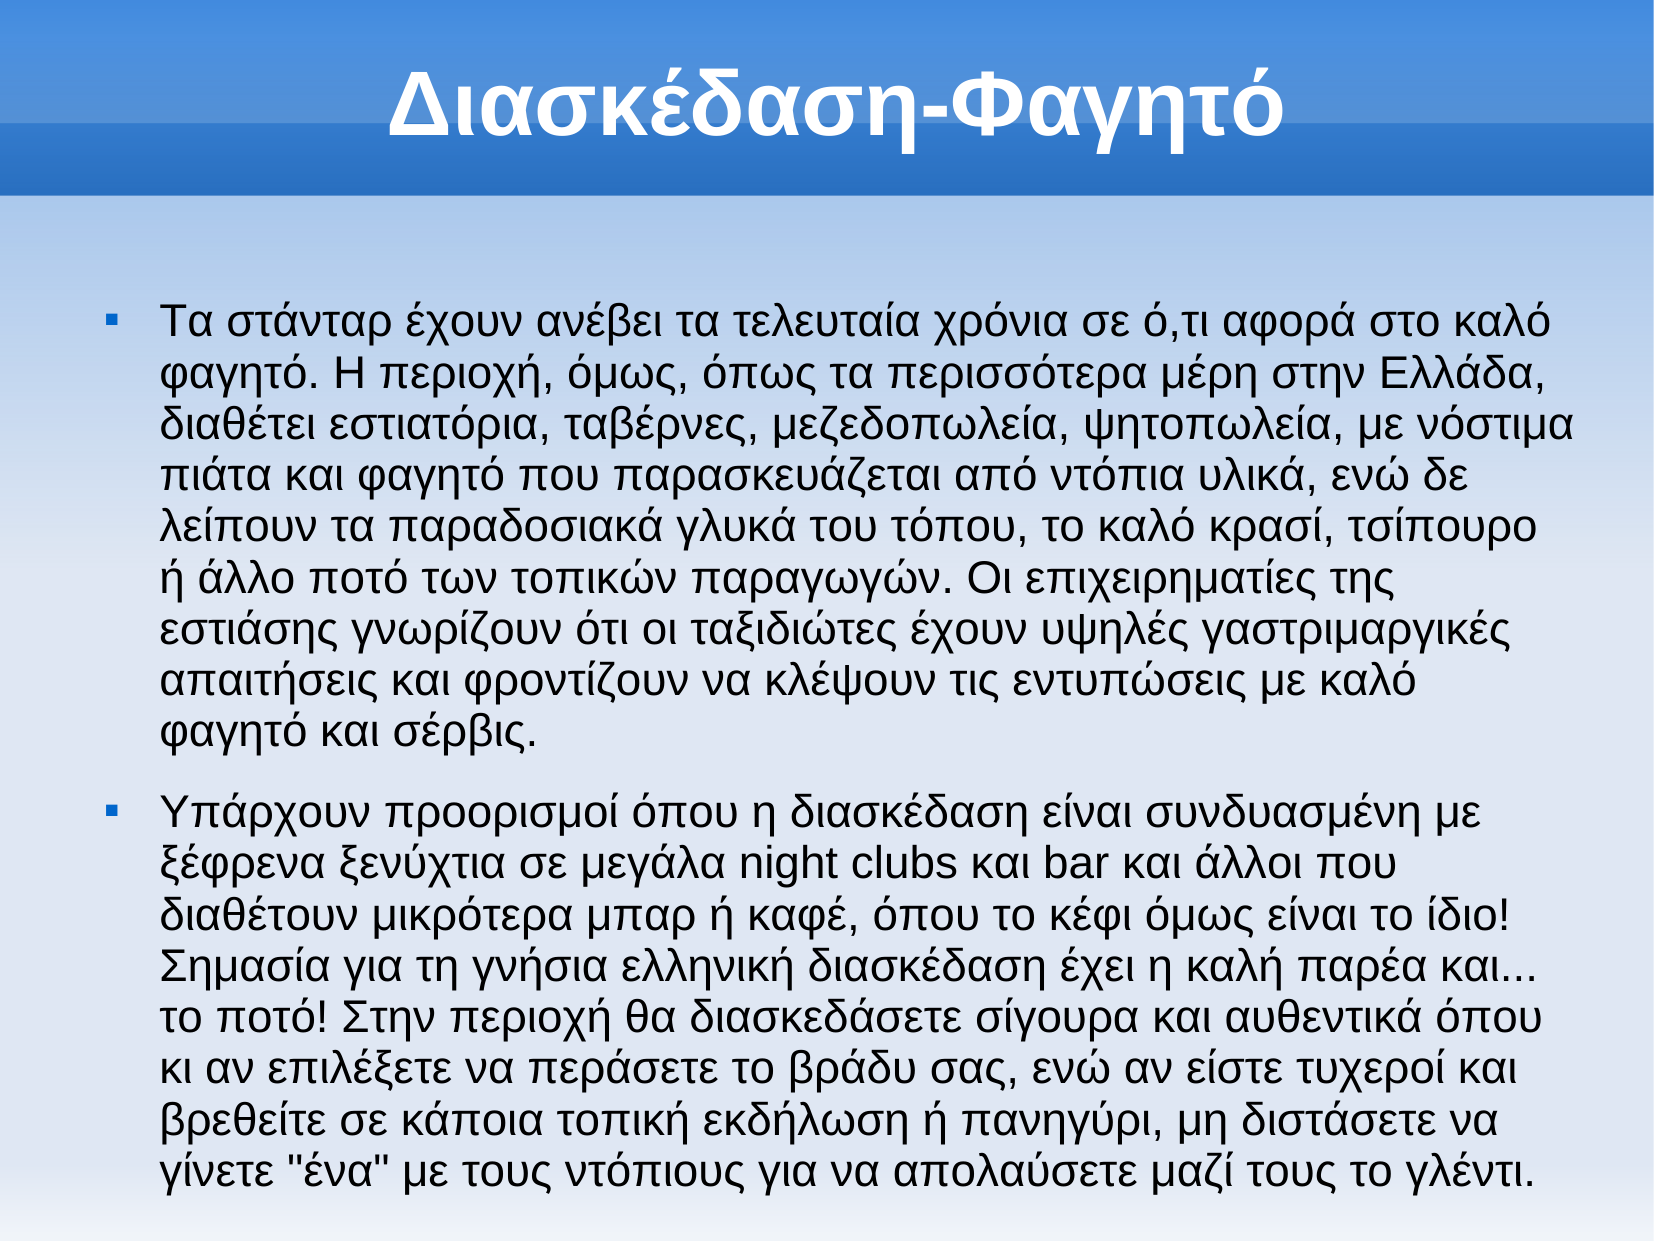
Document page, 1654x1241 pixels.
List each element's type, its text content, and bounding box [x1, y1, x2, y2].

title Διασκέδαση-Φαγητό [76, 0, 1565, 208]
list Τα στάνταρ έχουν ανέβει τα τελευταία χρόνια σε ό,τι αφορά στο καλό φαγητό. Η περιοχή, όμως, όπως τα περισσότερα μέρη στην Ελλάδα, διαθέτει εστιατόρια, ταβέρνες, μεζεδοπωλεία, ψητοπωλεία, με νόστιμα πιάτα και φαγητό που παρασκευάζεται από ντόπια υλικά, ενώ δε λείπουν τα παραδοσιακά γλυκά του τόπου, το καλό κρασί, τσίπουρο ή άλλο ποτό των τοπικών παραγωγών. Οι επιχειρηματίες της εστιάσης γνωρίζουν ότι οι ταξιδιώτες έχουν υψηλές γαστριμαργικές απαιτήσεις και φροντίζουν να κλέψουν τις εντυπώσεις με καλό φαγητό και σέρβις. Υπάρχουν προορισμοί όπου η διασκέδαση είναι συνδυασμένη με ξέφρενα ξενύχτια σε μεγάλα night clubs και bar και άλλοι που διαθέτουν μικρότερα μπαρ ή καφέ, όπου το κέφι όμως είναι το ίδιο! Σημασία για τη γνήσια ελληνική διασκέδαση έχει η καλή παρέα και... το ποτό! Στην περιοχή θα διασκεδάσετε σίγουρα και αυθεντικά όπου κι αν επιλέξετε να περάσετε το βράδυ σας, ενώ αν είστε τυχεροί και βρεθείτε σε κάποια τοπική εκδήλωση ή πανηγύρι, μη διστάσετε να γίνετε "ένα" με τους ντόπιους για να απολαύσετε μαζί τους το γλέντι. [88, 295, 1577, 1197]
picture [0, 0, 1654, 1241]
